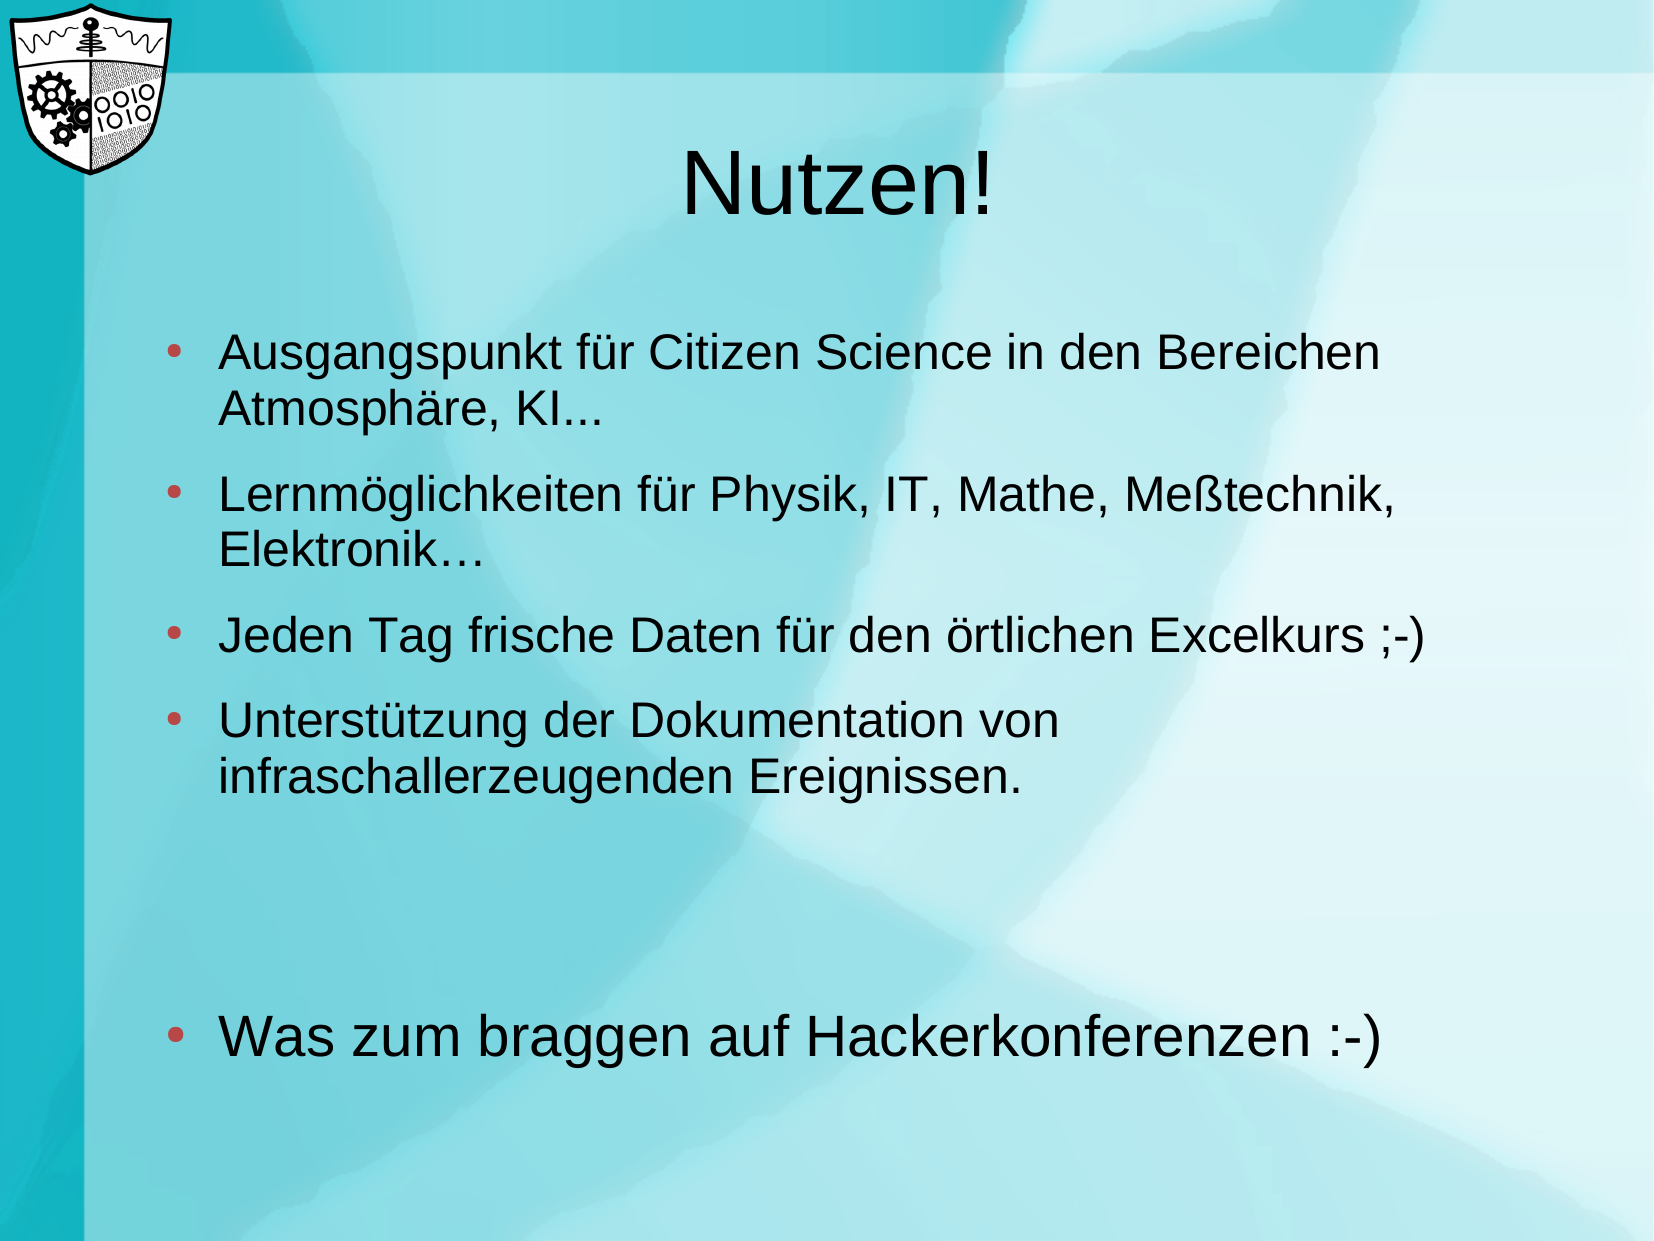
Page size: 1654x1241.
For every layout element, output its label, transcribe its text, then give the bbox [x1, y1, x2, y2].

title Nutzen! [94, 78, 1583, 287]
list Ausgangspunkt für Citizen Science in den Bereichen Atmosphäre, KI... Lernmöglichkeiten für Physik, IT, Mathe, Meßtechnik, Elektronik… Jeden Tag frische Daten für den örtlichen Excelkurs ;-) Unterstützung der Dokumentation von infraschallerzeugenden Ereignissen. Was zum braggen auf Hackerkonferenzen :-) [147, 324, 1512, 1162]
picture [0, 0, 1654, 1241]
